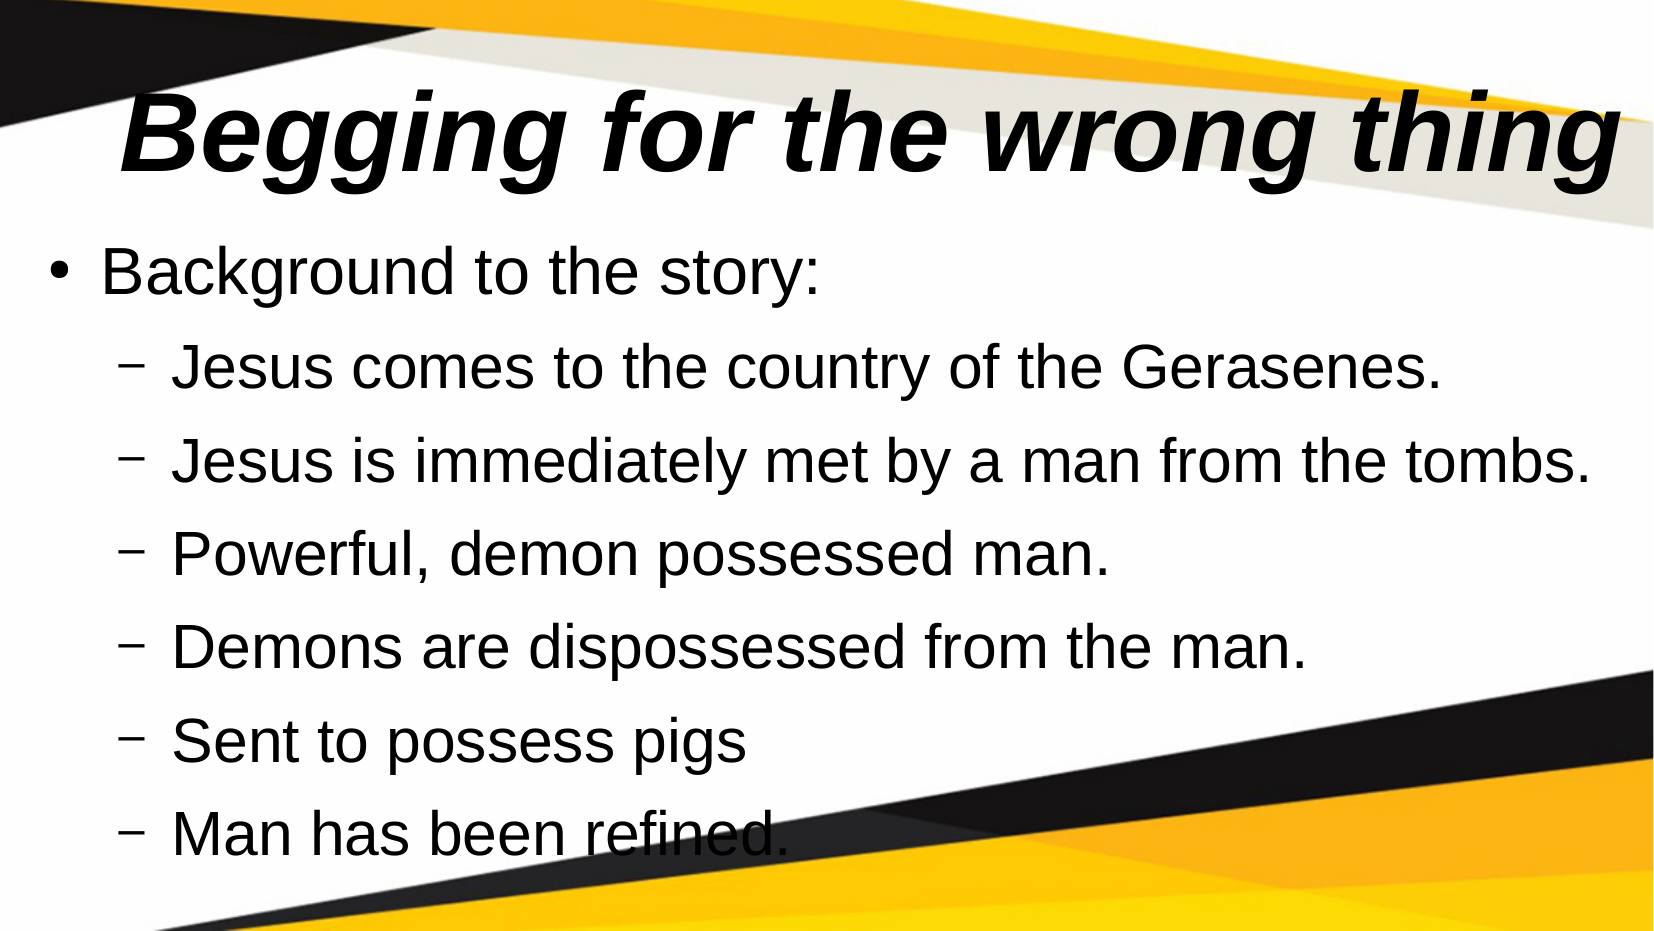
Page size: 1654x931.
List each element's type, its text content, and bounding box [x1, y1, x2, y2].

title Begging for the wrong thing [90, 6, 1654, 258]
list Background to the story: Jesus comes to the country of the Gerasenes. Jesus is immediately met by a man from the tombs. Powerful, demon possessed man. Demons are dispossessed from the man. Sent to possess pigs Man has been refined. [30, 233, 1621, 887]
picture [0, 0, 1654, 931]
